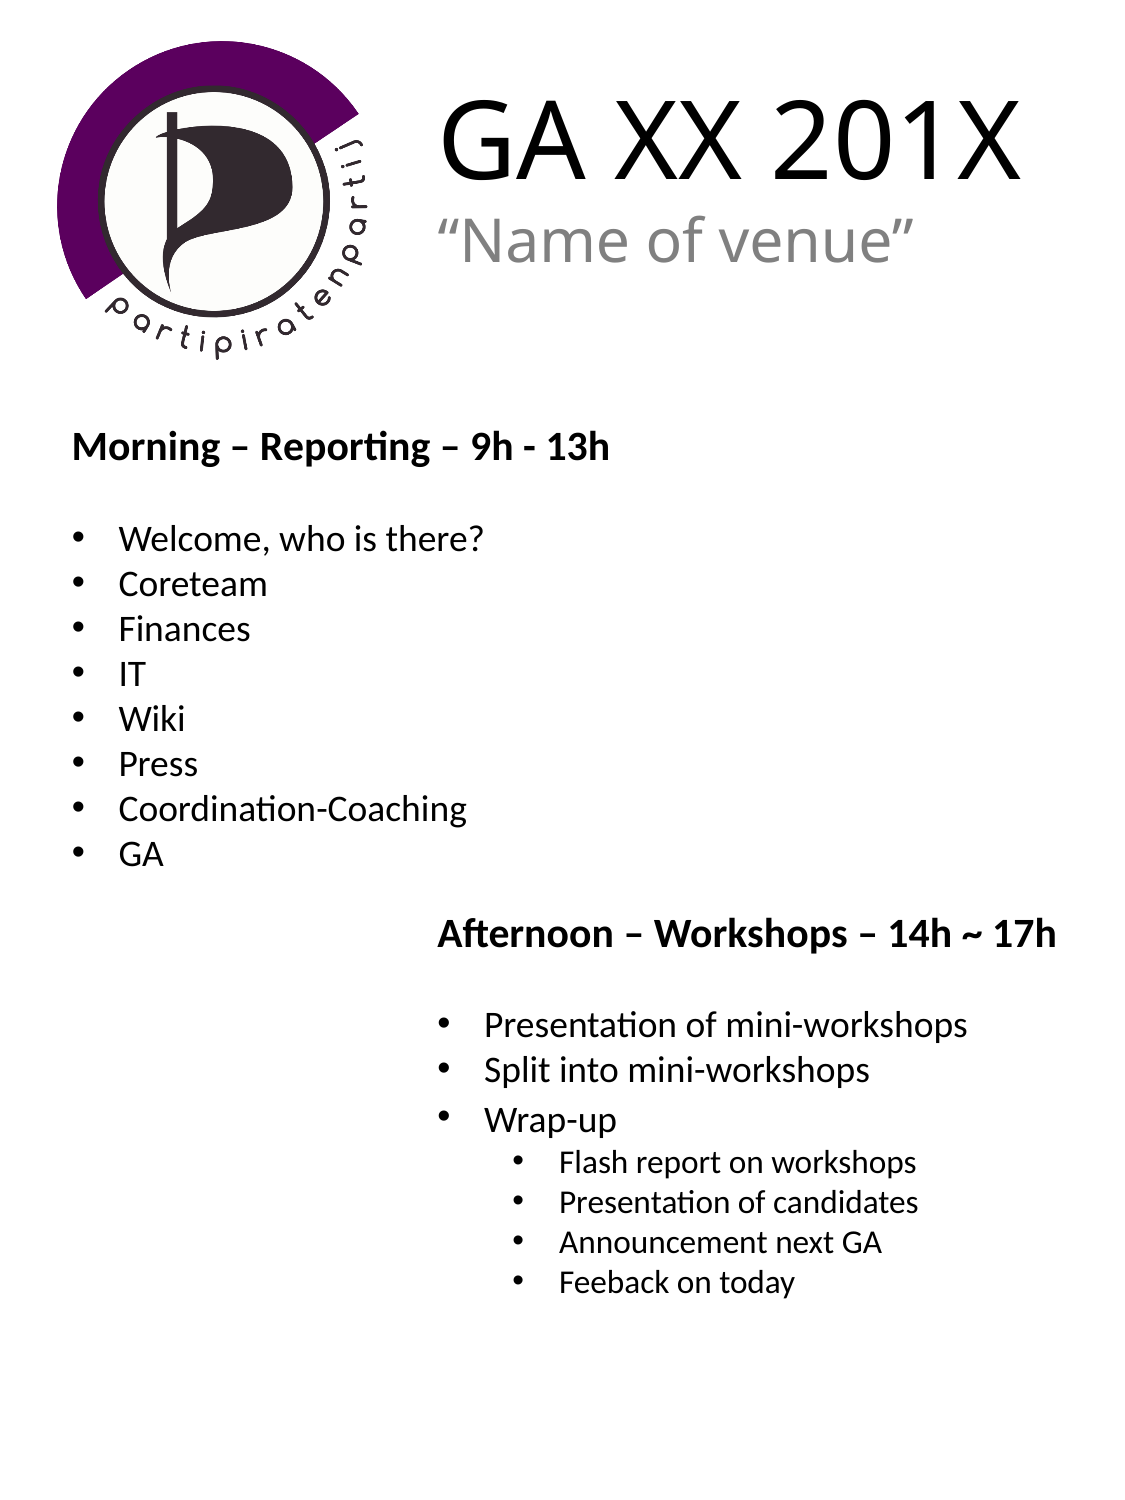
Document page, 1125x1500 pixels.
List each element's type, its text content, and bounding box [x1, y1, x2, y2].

text_box Afternoon – Workshops – 14h ~ 17h Presentation of mini-workshops Split into mini-workshops Wrap-up Flash report on workshops Presentation of candidates Announcement next GA Feeback on today [422, 897, 1092, 1353]
title GA XX 201X “Name of venue” [422, 61, 1073, 283]
picture [57, 41, 386, 370]
text_box Morning – Reporting – 9h - 13h Welcome, who is there? Coreteam Finances IT Wiki Press Coordination-Coaching GA [56, 411, 834, 972]
